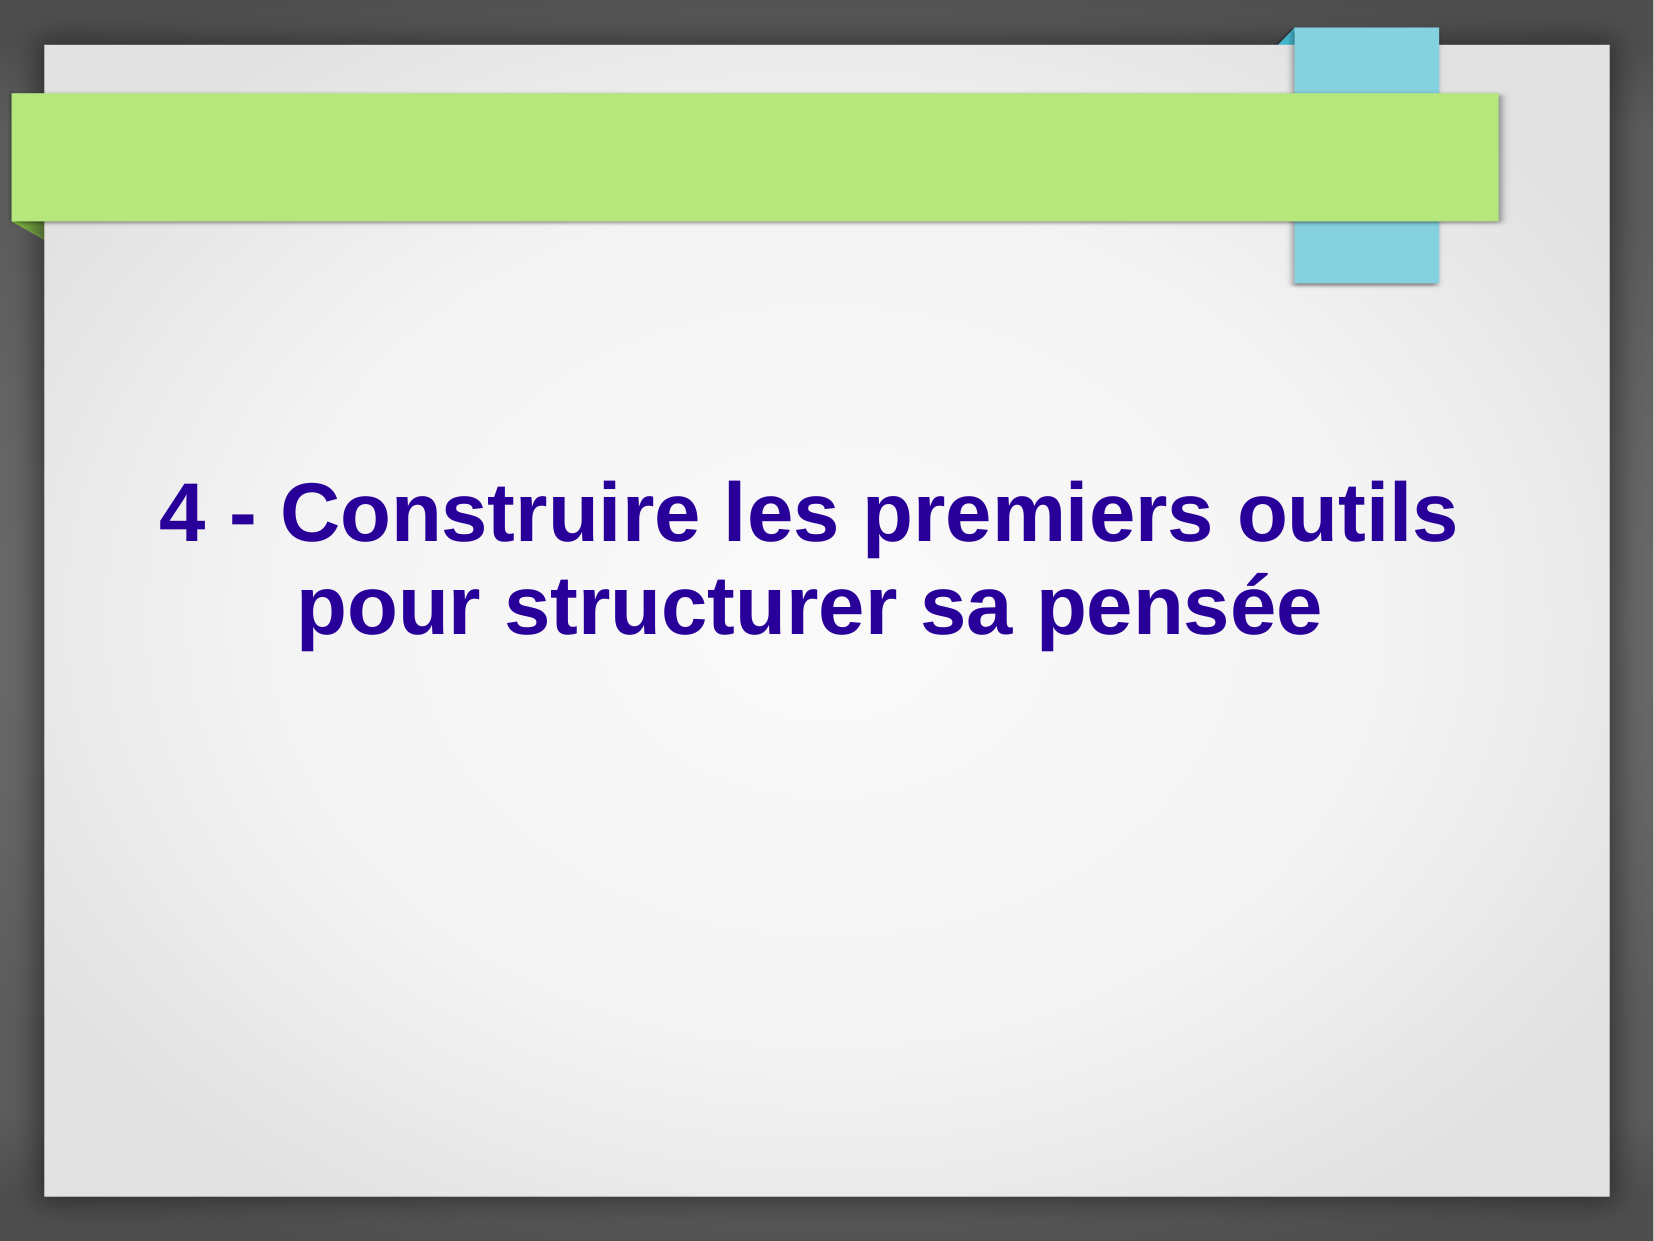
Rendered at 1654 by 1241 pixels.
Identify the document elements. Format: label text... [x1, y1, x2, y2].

list 4 - Construire les premiers outils pour structurer sa pensée [82, 343, 1538, 957]
picture [0, 0, 1654, 1241]
